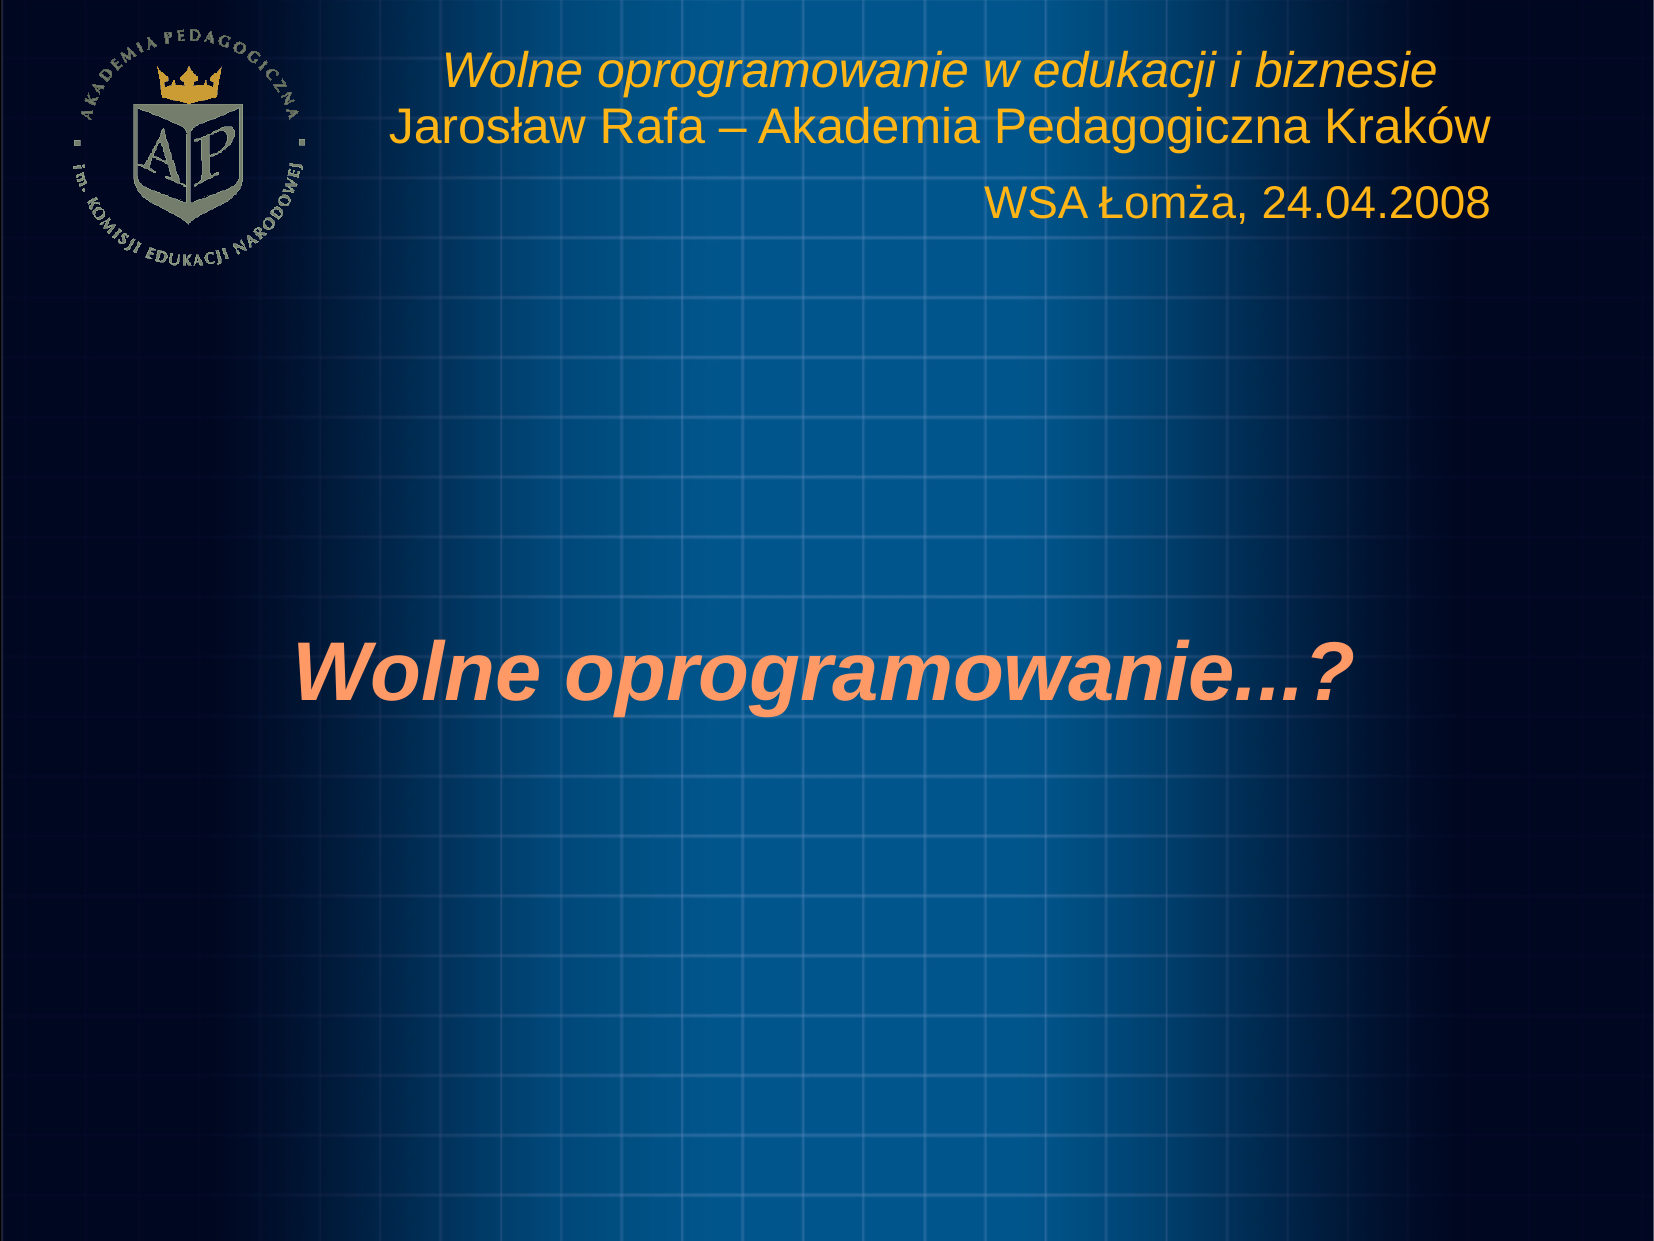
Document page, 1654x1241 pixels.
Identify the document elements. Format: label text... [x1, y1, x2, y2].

picture [0, 0, 1654, 1241]
title Wolne oprogramowanie...? [118, 612, 1531, 731]
